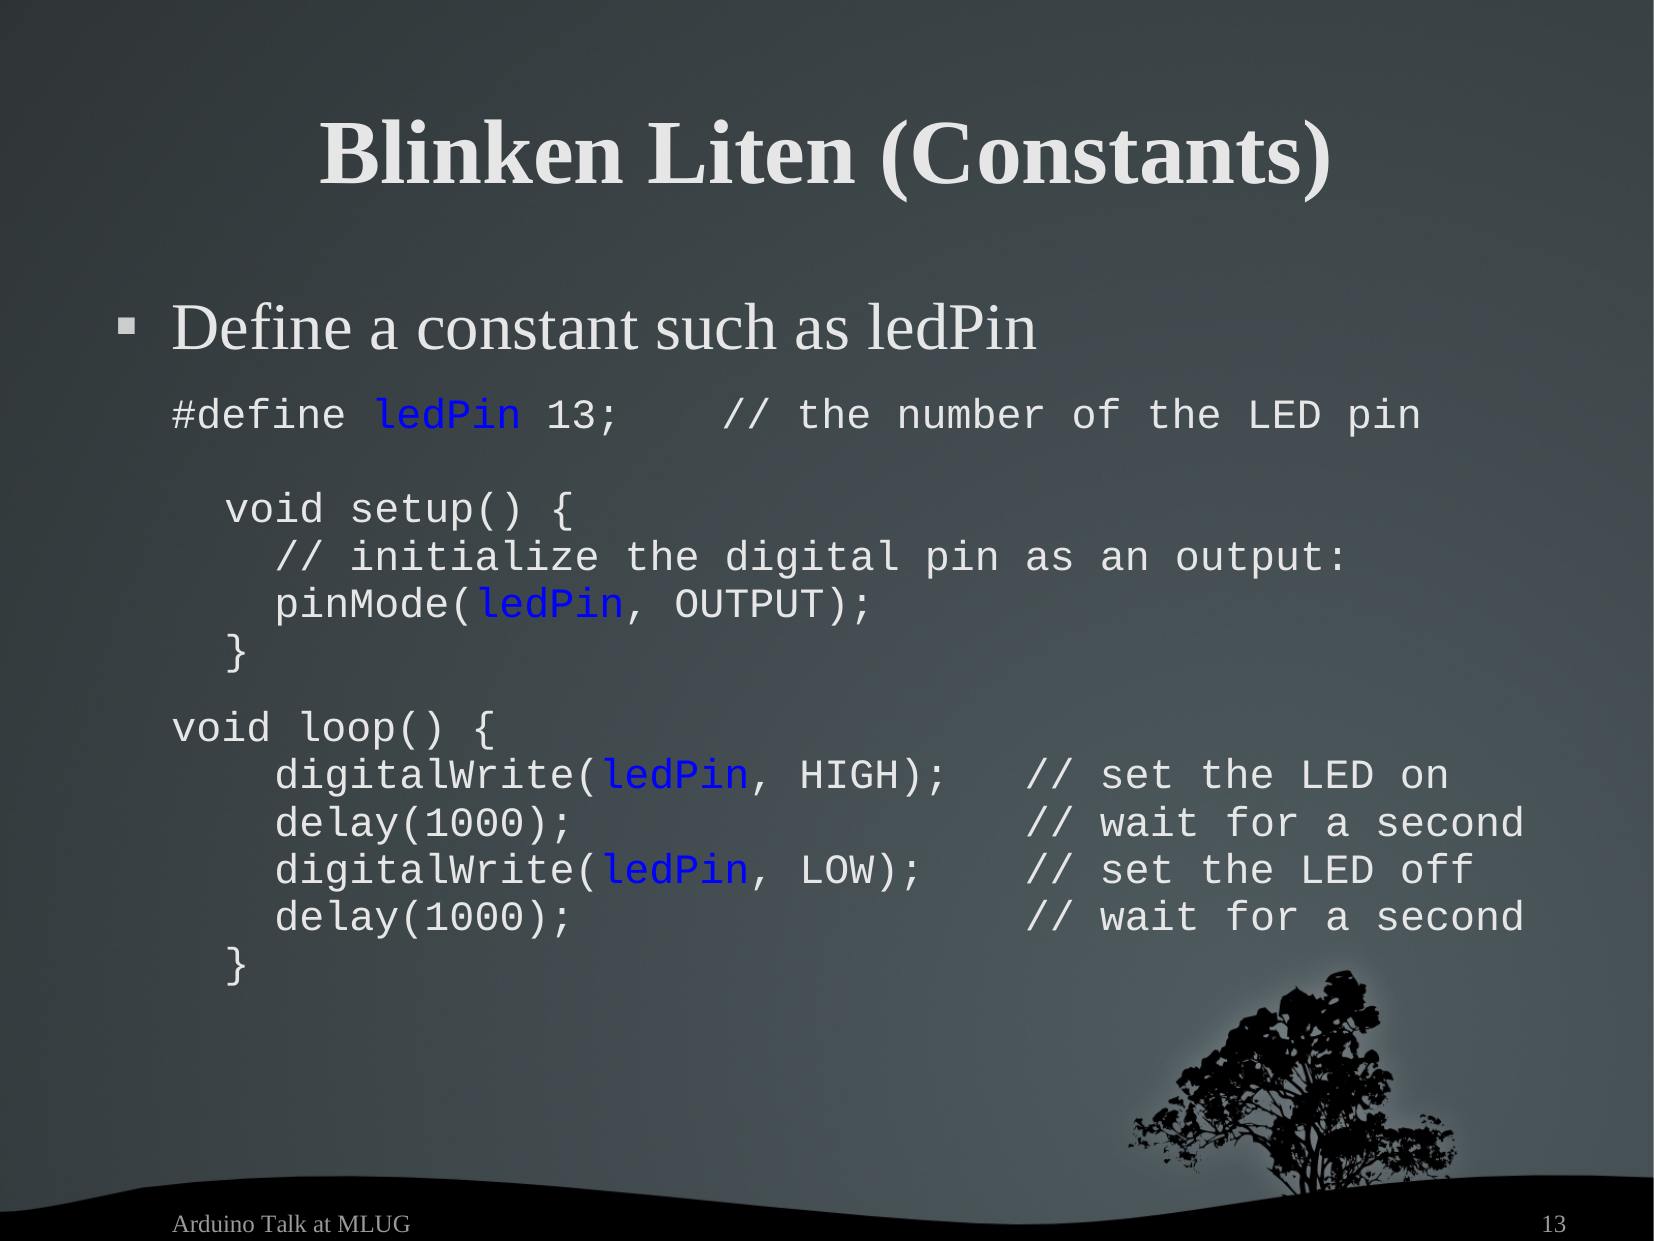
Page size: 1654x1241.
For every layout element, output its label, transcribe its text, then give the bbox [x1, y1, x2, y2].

title Blinken Liten (Constants) [82, 49, 1571, 257]
list Define a constant such as ledPin #define ledPin 13; // the number of the LED pin void setup() { // initialize the digital pin as an output: pinMode(ledPin, OUTPUT); } void loop() { digitalWrite(ledPin, HIGH); // set the LED on delay(1000); // wait for a second digitalWrite(ledPin, LOW); // set the LED off delay(1000); // wait for a second } [82, 290, 1571, 1094]
picture [0, 0, 1654, 1241]
